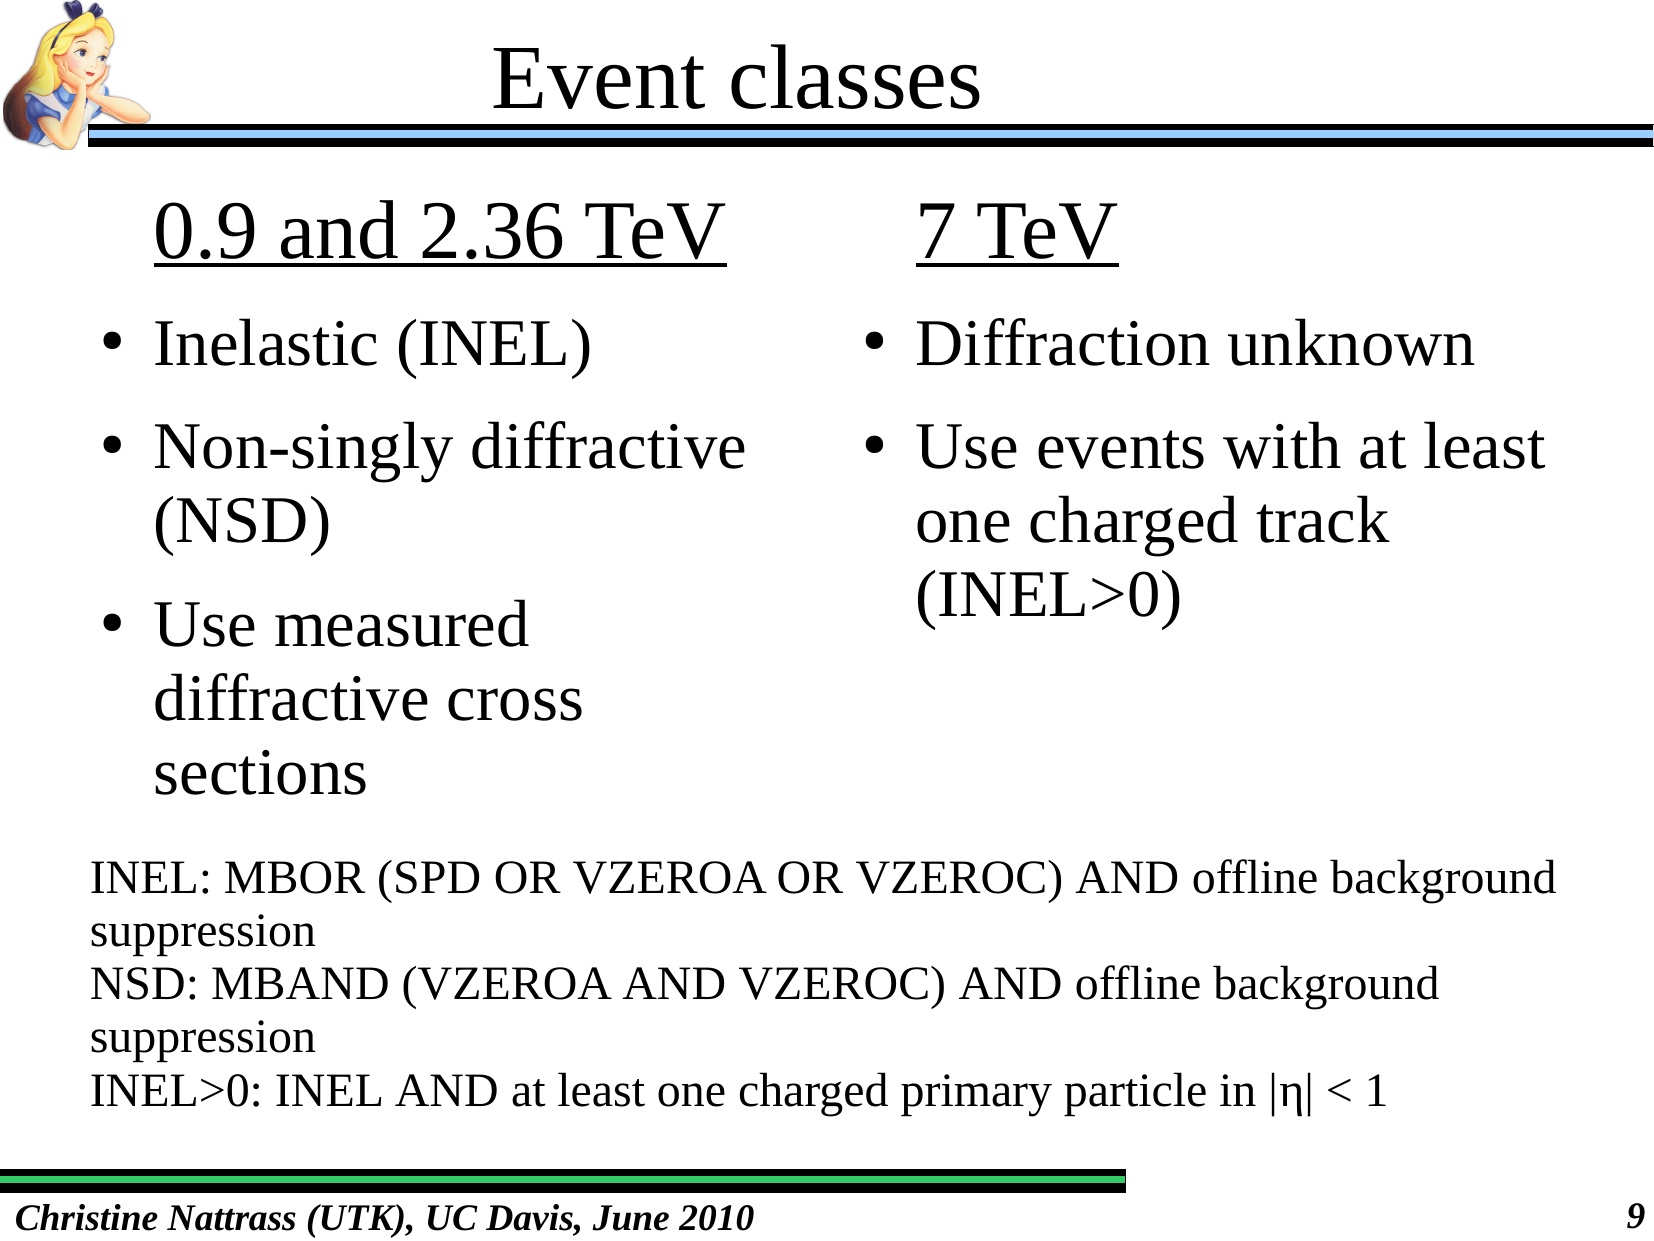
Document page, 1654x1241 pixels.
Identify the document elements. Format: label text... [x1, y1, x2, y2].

list 0.9 and 2.36 TeV Inelastic (INEL) Non-singly diffractive (NSD) Use measured diffractive cross sections [82, 183, 809, 843]
title Event classes [0, 8, 1482, 147]
picture [3, 0, 151, 8]
list 7 TeV Diffraction unknown Use events with at least one charged track (INEL>0) [844, 183, 1571, 843]
text_box INEL: MBOR (SPD OR VZEROA OR VZEROC) AND offline background suppression NSD: MBAND (VZEROA AND VZEROC) AND offline background suppression INEL>0: INEL AND at least one charged primary particle in |η| < 1 [75, 843, 1576, 1204]
